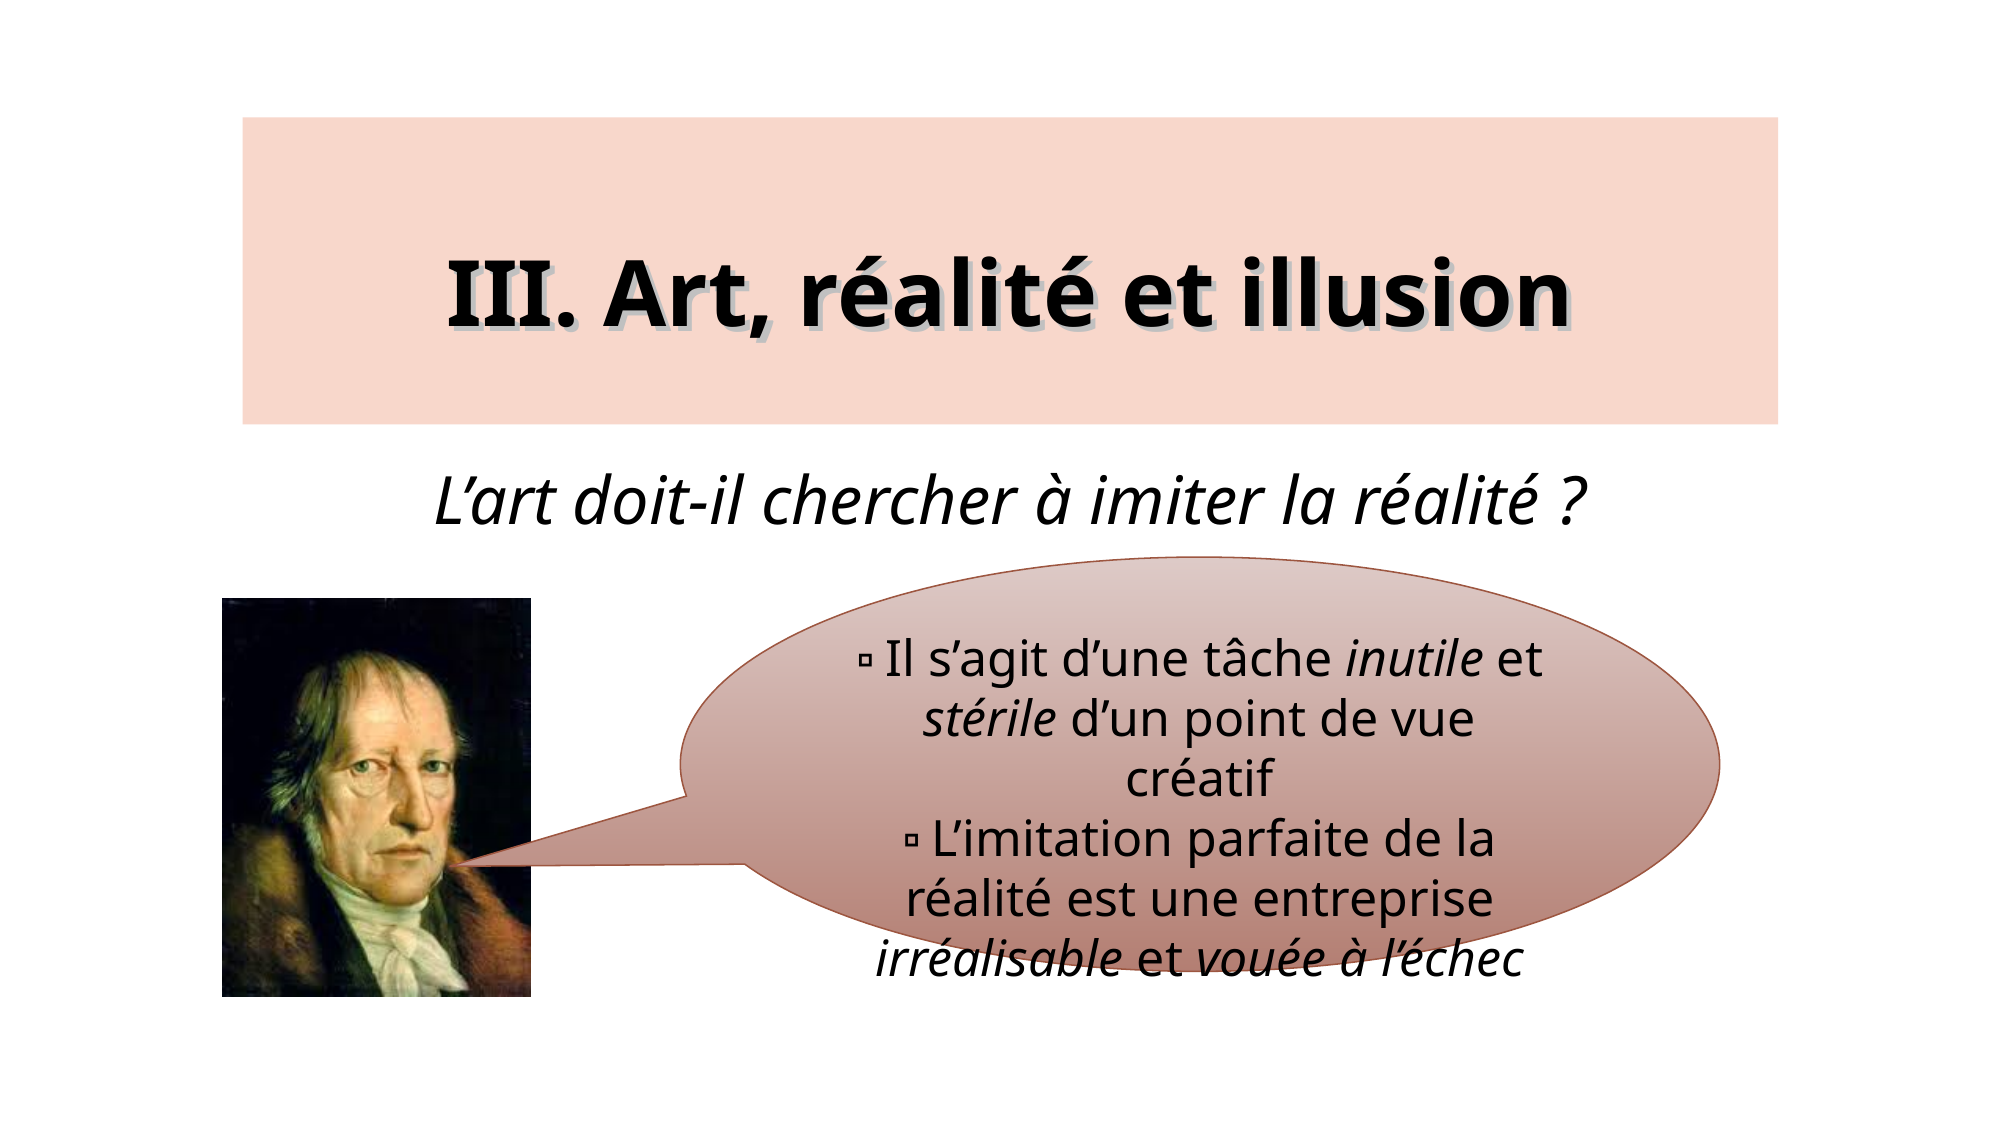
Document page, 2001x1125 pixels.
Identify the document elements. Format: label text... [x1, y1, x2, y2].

text_box L’art doit-il chercher à imiter la réalité ? [416, 450, 1606, 546]
text_box III. Art, réalité et illusion [242, 117, 1779, 425]
picture [222, 598, 531, 997]
text_box ▫ Il s’agit d’une tâche inutile et stérile d’un point de vue créatif ▫ L’imitation parfaite de la réalité est une entreprise irréalisable et vouée à l’échec [449, 557, 1720, 972]
